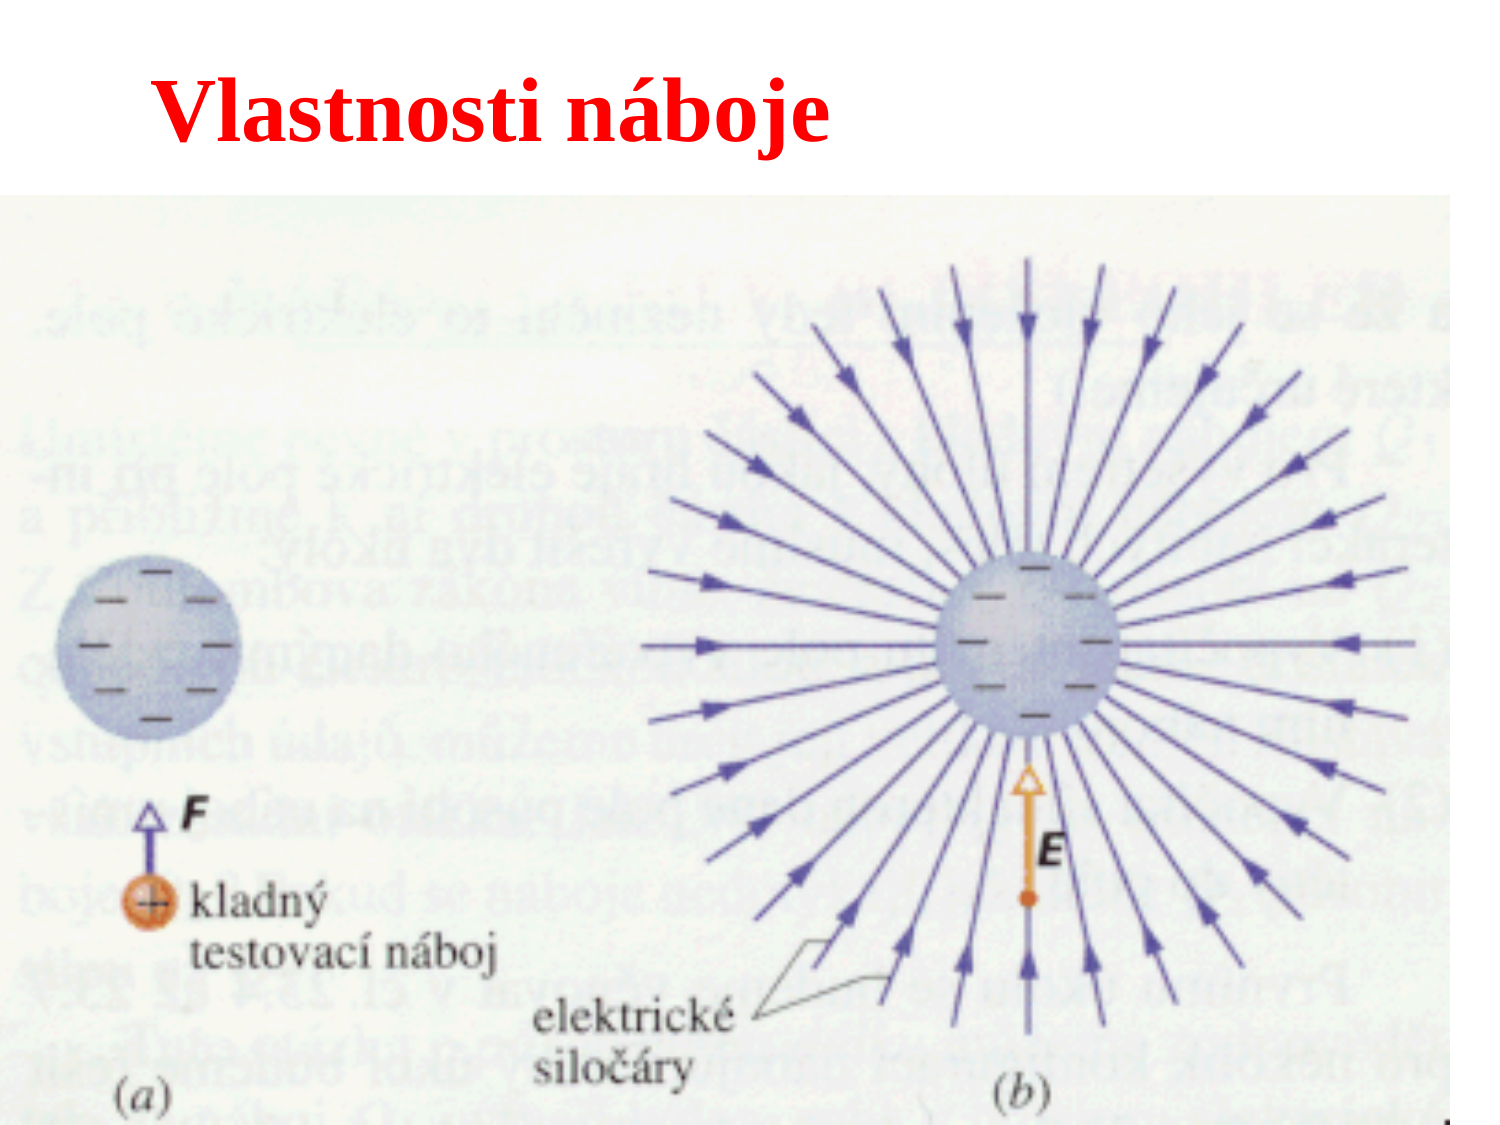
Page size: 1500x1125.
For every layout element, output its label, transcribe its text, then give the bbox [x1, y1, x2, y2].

picture [0, 195, 1450, 1125]
text_box Vlastnosti náboje [135, 42, 1400, 169]
